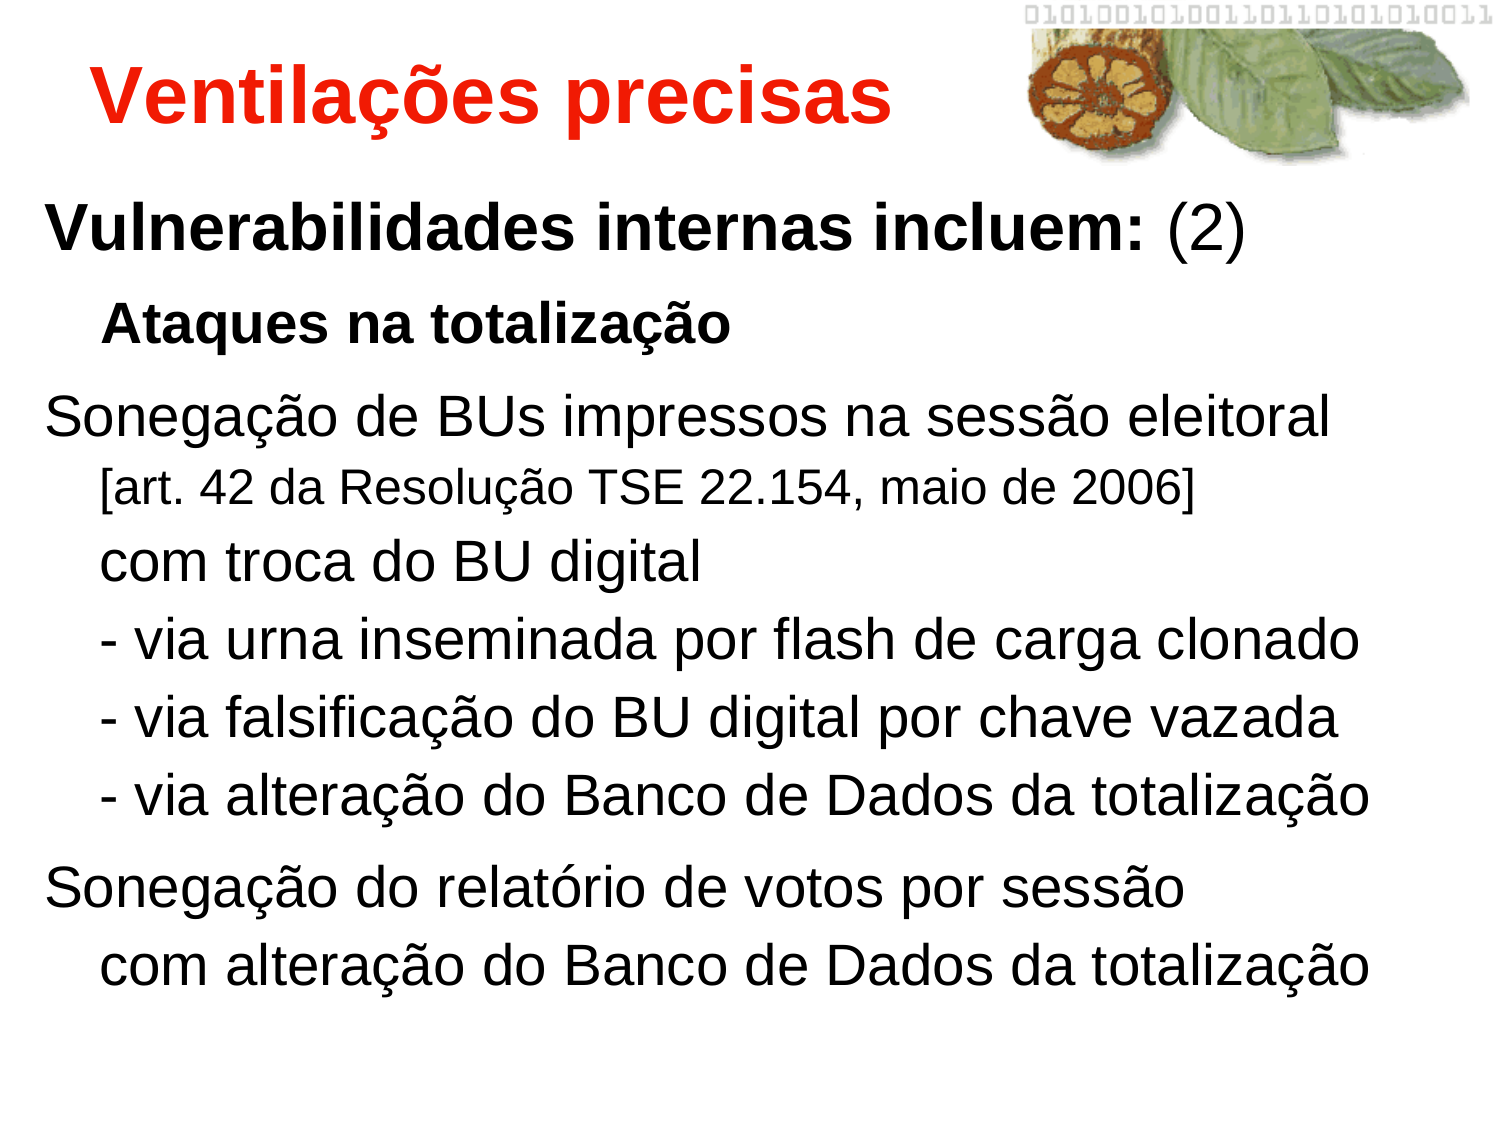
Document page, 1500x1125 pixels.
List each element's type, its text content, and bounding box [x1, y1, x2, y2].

picture [1021, 0, 1494, 166]
title Ventilações precisas [75, 20, 1313, 149]
list Vulnerabilidades internas incluem: (2) Ataques na totalização Sonegação de BUs impressos na sessão eleitoral [art. 42 da Resolução TSE 22.154, maio de 2006] com troca do BU digital - via urna inseminada por flash de carga clonado - via falsificação do BU digital por chave vazada - via alteração do Banco de Dados da totalização Sonegação do relatório de votos por sessão com alteração do Banco de Dados da totalização [29, 185, 1459, 1010]
